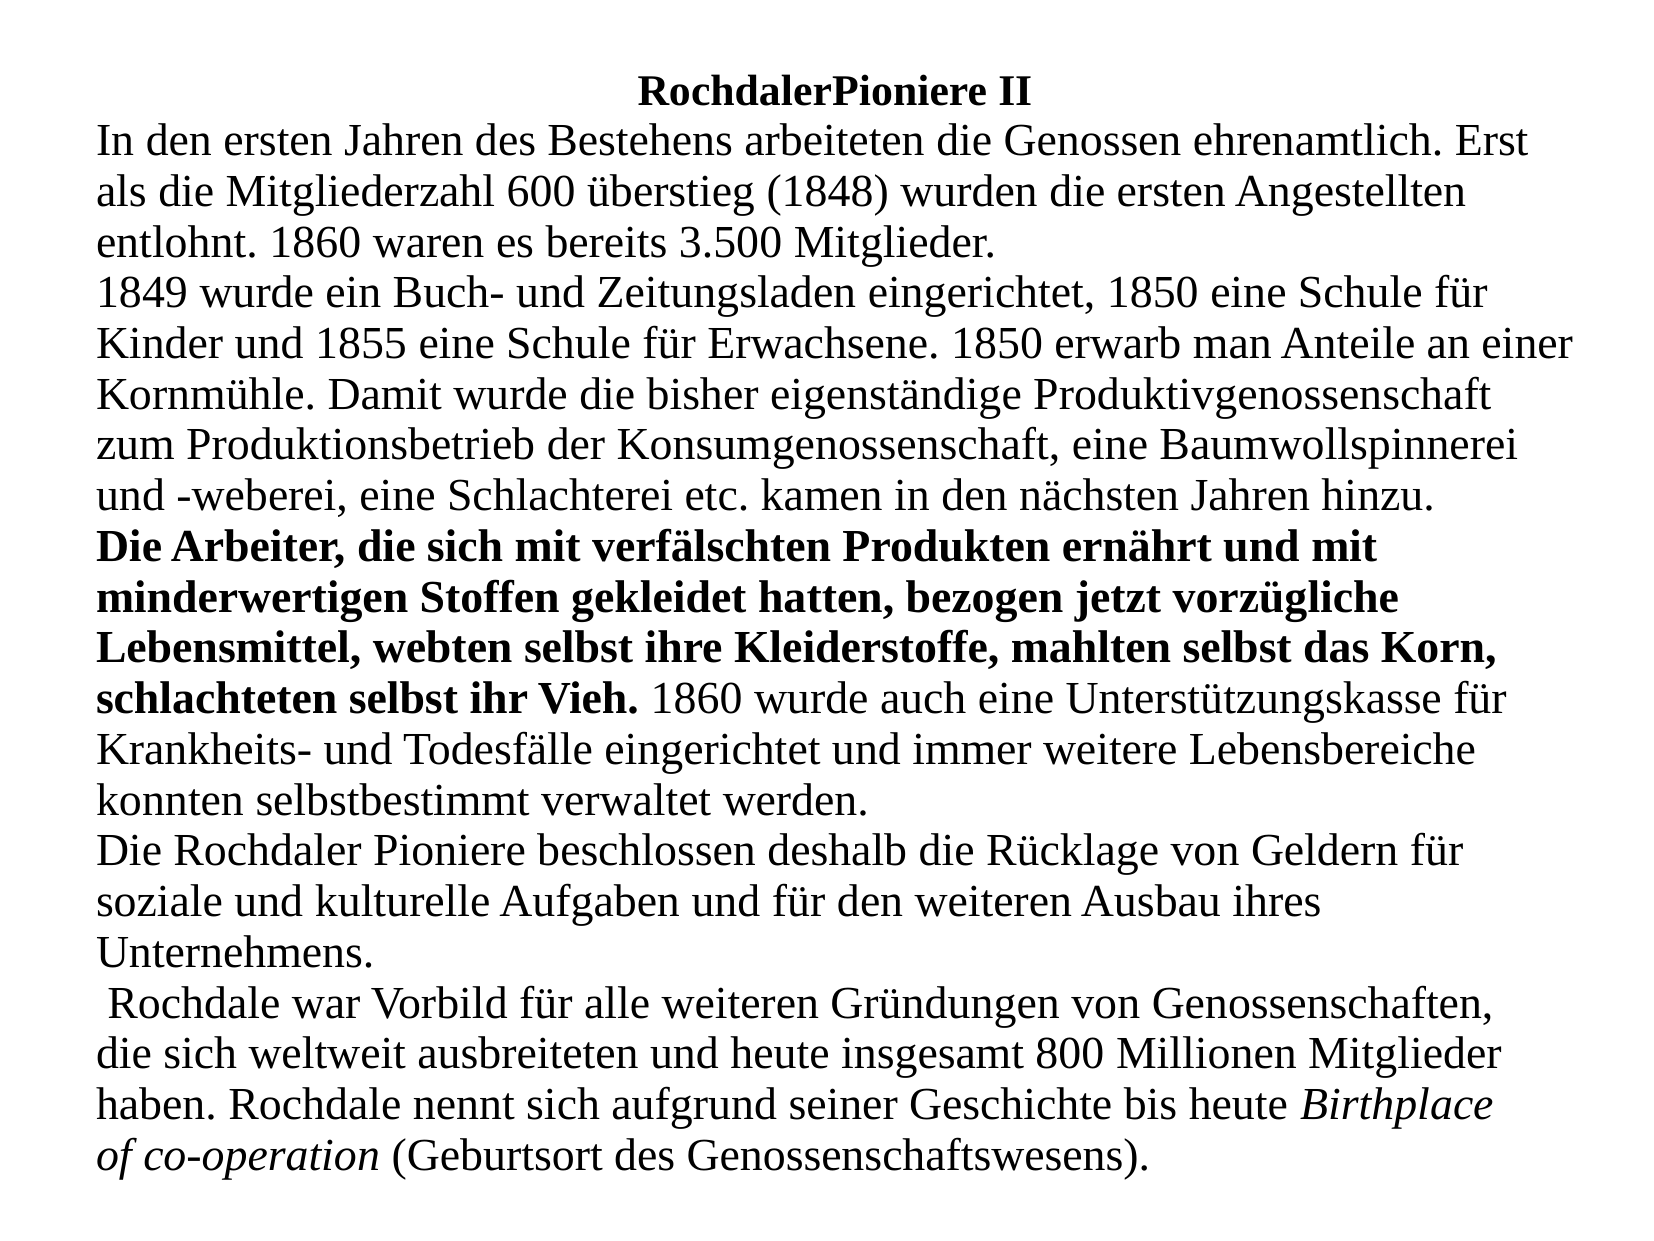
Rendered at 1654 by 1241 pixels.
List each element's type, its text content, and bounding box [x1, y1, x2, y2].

text_box RochdalerPioniere II In den ersten Jahren des Bestehens arbeiteten die Genossen ehrenamtlich. Erst als die Mitgliederzahl 600 überstieg (1848) wurden die ersten Angestellten entlohnt. 1860 waren es bereits 3.500 Mitglieder. 1849 wurde ein Buch- und Zeitungsladen eingerichtet, 1850 eine Schule für Kinder und 1855 eine Schule für Erwachsene. 1850 erwarb man Anteile an einer Kornmühle. Damit wurde die bisher eigenständige Produktivgenossenschaft zum Produktionsbetrieb der Konsumgenossenschaft, eine Baumwollspinnerei und -weberei, eine Schlachterei etc. kamen in den nächsten Jahren hinzu. Die Arbeiter, die sich mit verfälschten Produkten ernährt und mit minderwertigen Stoffen gekleidet hatten, bezogen jetzt vorzügliche Lebensmittel, webten selbst ihre Kleiderstoffe, mahlten selbst das Korn, schlachteten selbst ihr Vieh. 1860 wurde auch eine Unterstützungskasse für Krankheits- und Todesfälle eingerichtet und immer weitere Lebensbereiche konnten selbstbestimmt verwaltet werden. Die Rochdaler Pioniere beschlossen deshalb die Rücklage von Geldern für soziale und kulturelle Aufgaben und für den weiteren Ausbau ihres Unternehmens. Rochdale war Vorbild für alle weiteren Gründungen von Genossenschaften, die sich weltweit ausbreiteten und heute insgesamt 800 Millionen Mitglieder haben. Rochdale nennt sich aufgrund seiner Geschichte bis heute Birthplace of co-operation (Geburtsort des Genossenschaftswesens). [81, 59, 1595, 1188]
